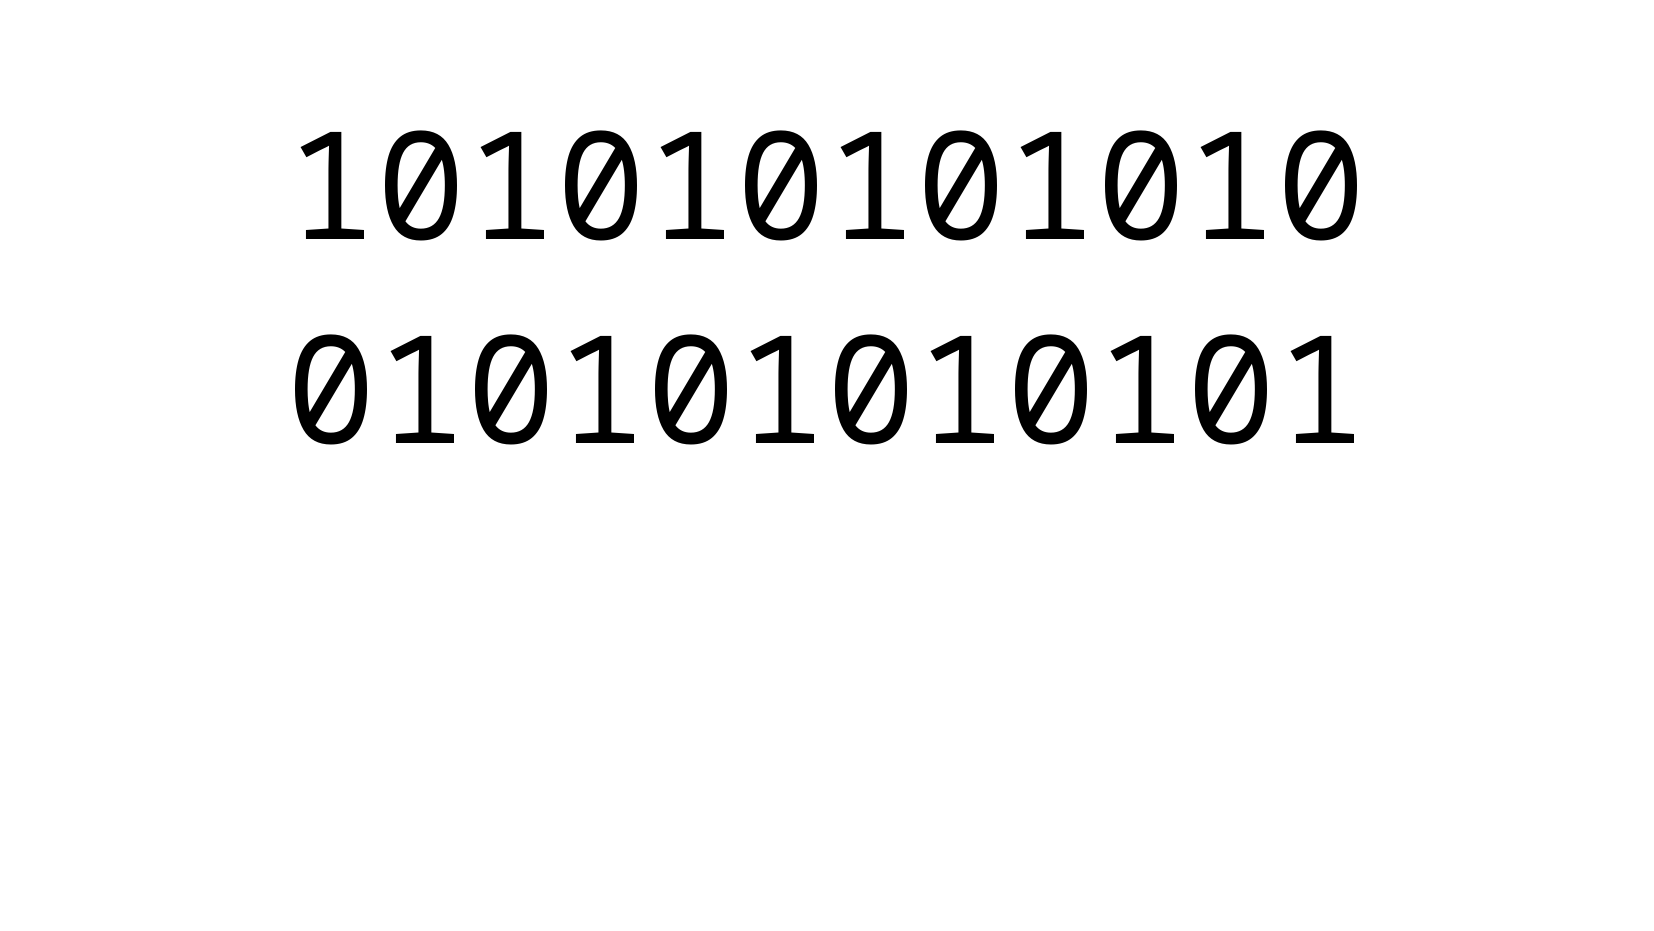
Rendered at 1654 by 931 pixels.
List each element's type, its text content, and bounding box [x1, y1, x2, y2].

subtitle 101010101010 010101010101 [82, 187, 1571, 788]
